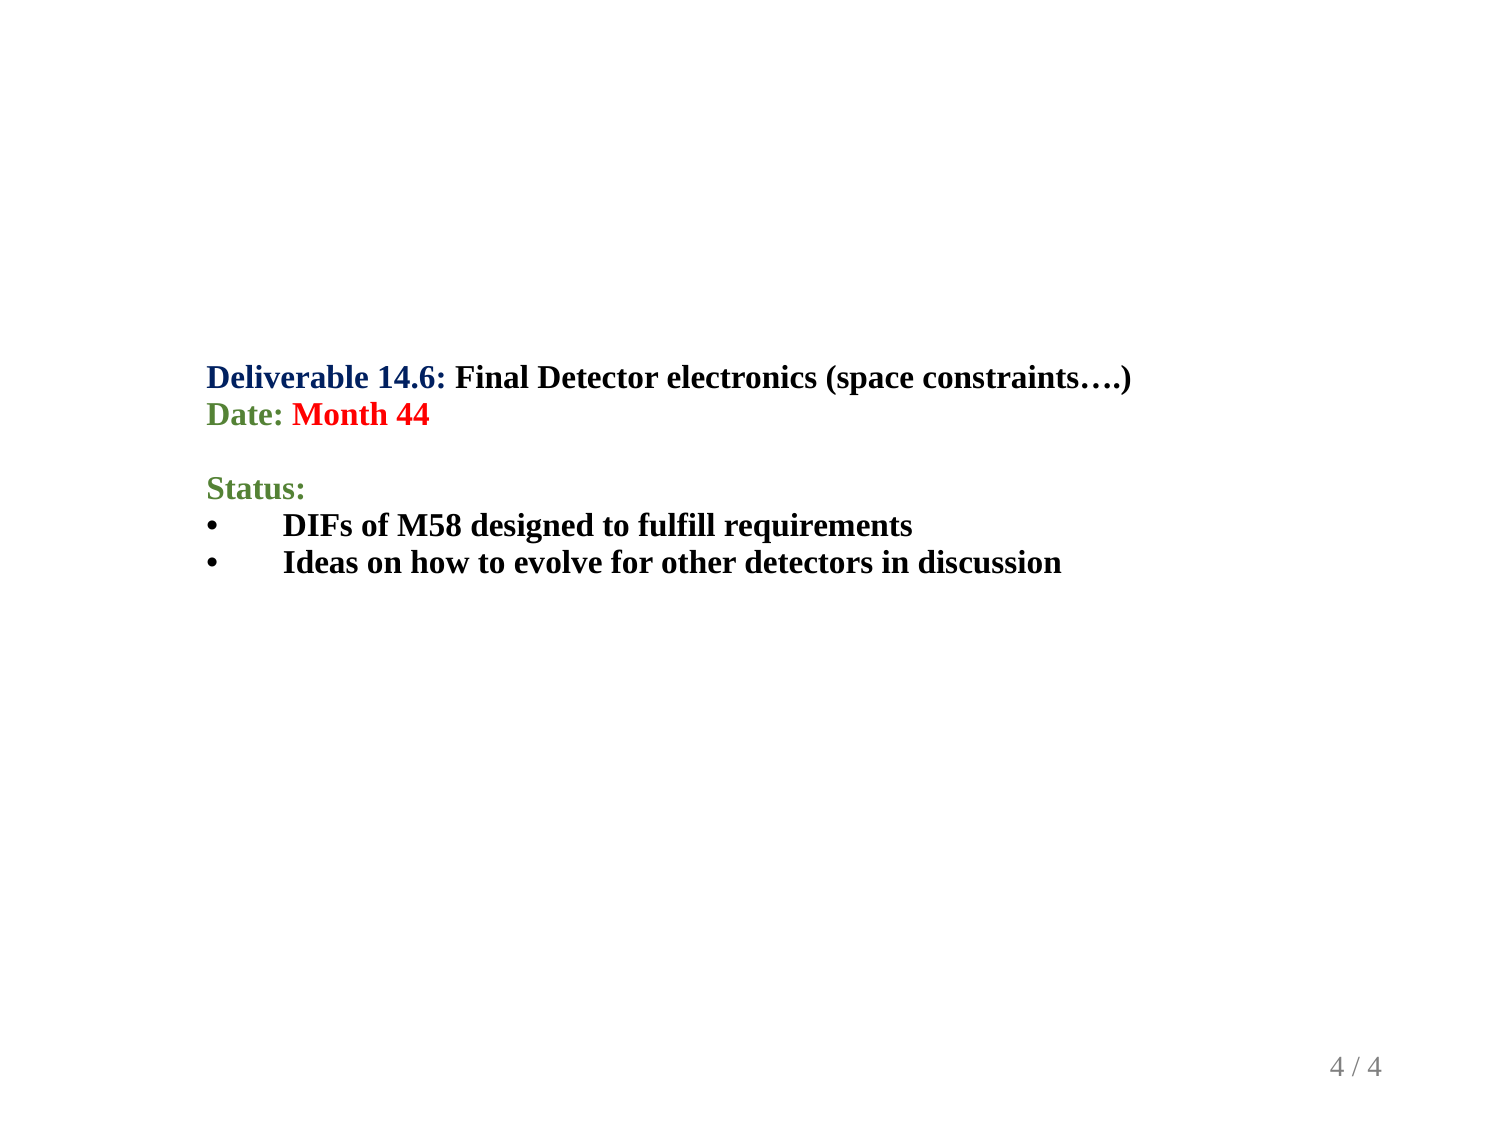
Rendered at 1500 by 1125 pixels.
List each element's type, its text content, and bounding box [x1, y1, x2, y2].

text_box Deliverable 14.6: Final Detector electronics (space constraints….) Date: Month 44 Status: • DIFs of M58 designed to fulfill requirements • Ideas on how to evolve for other detectors in discussion [191, 351, 1218, 669]
